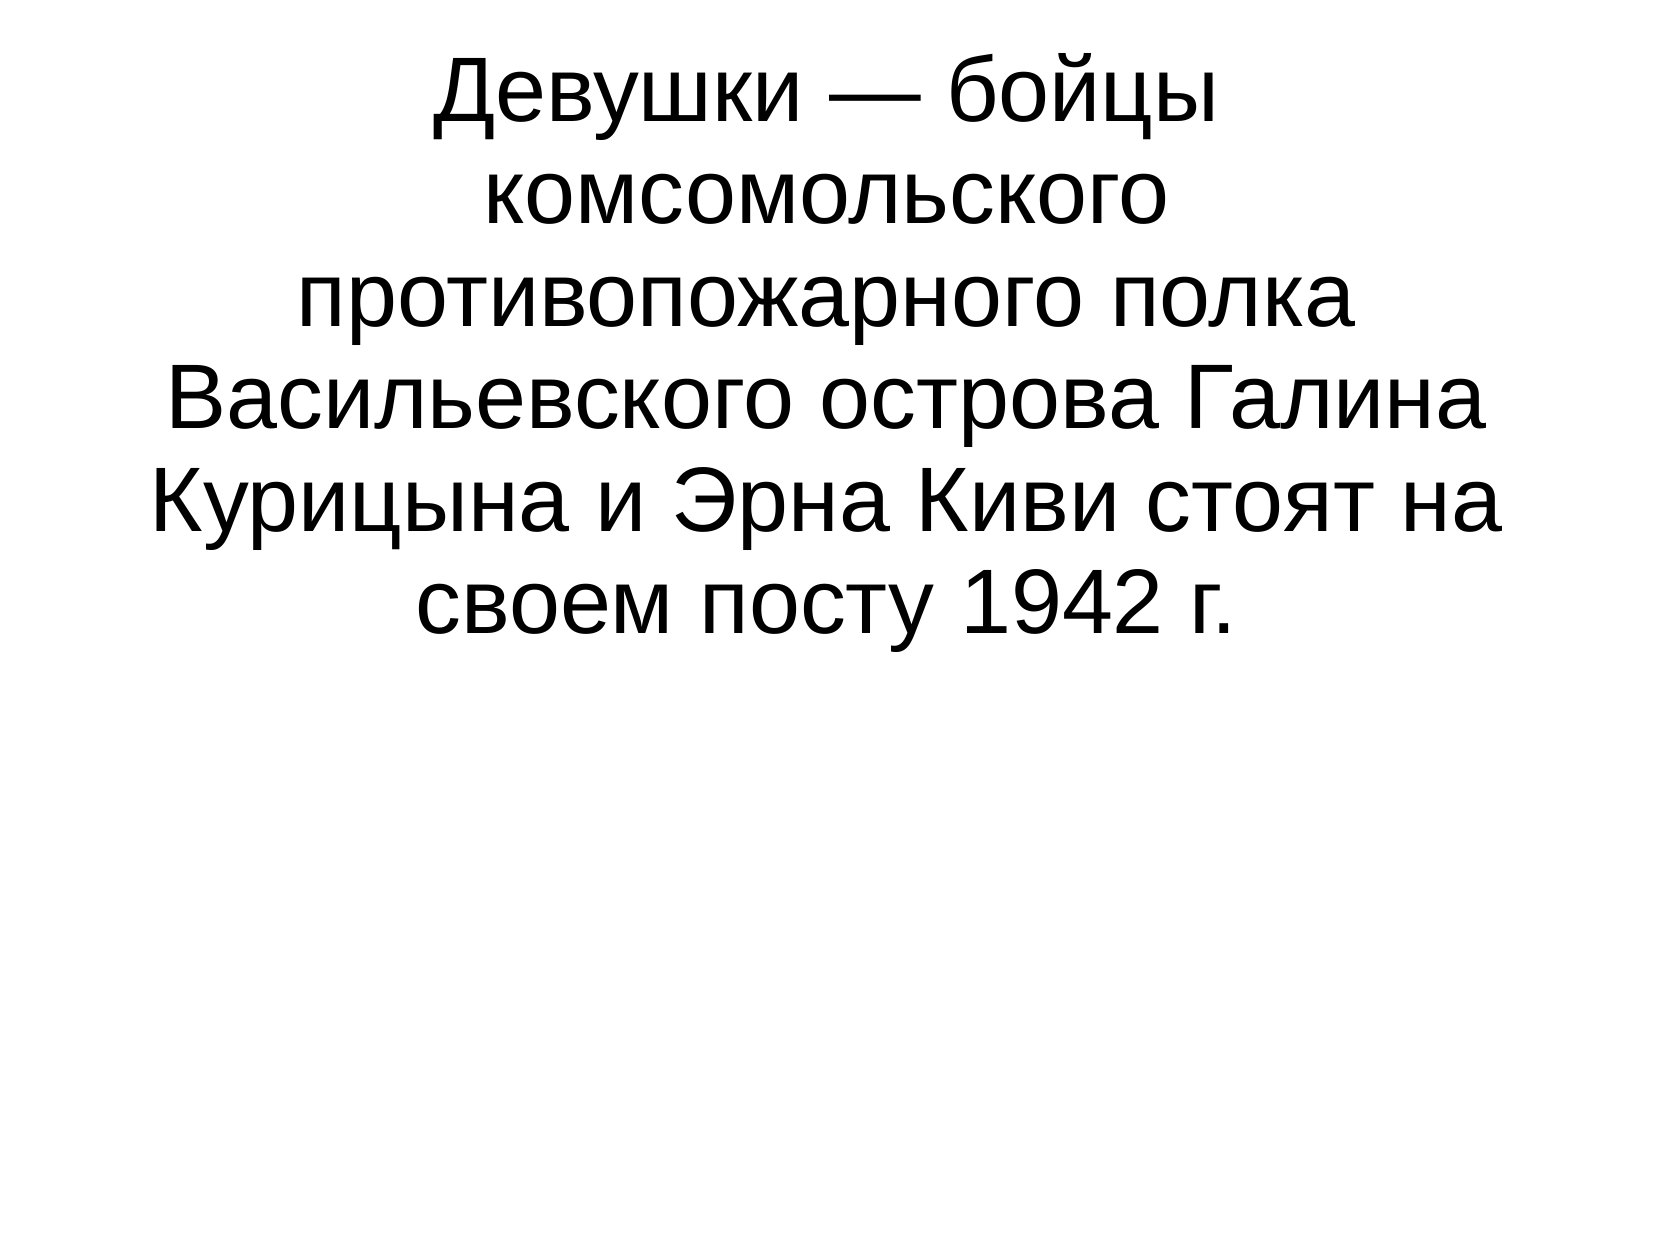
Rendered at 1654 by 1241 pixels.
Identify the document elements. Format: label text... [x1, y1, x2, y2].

title Девушки — бойцы комсомольского противопожарного полка Васильевского острова Галина Курицына и Эрна Киви стоят на своем посту 1942 г. [82, 38, 1571, 654]
